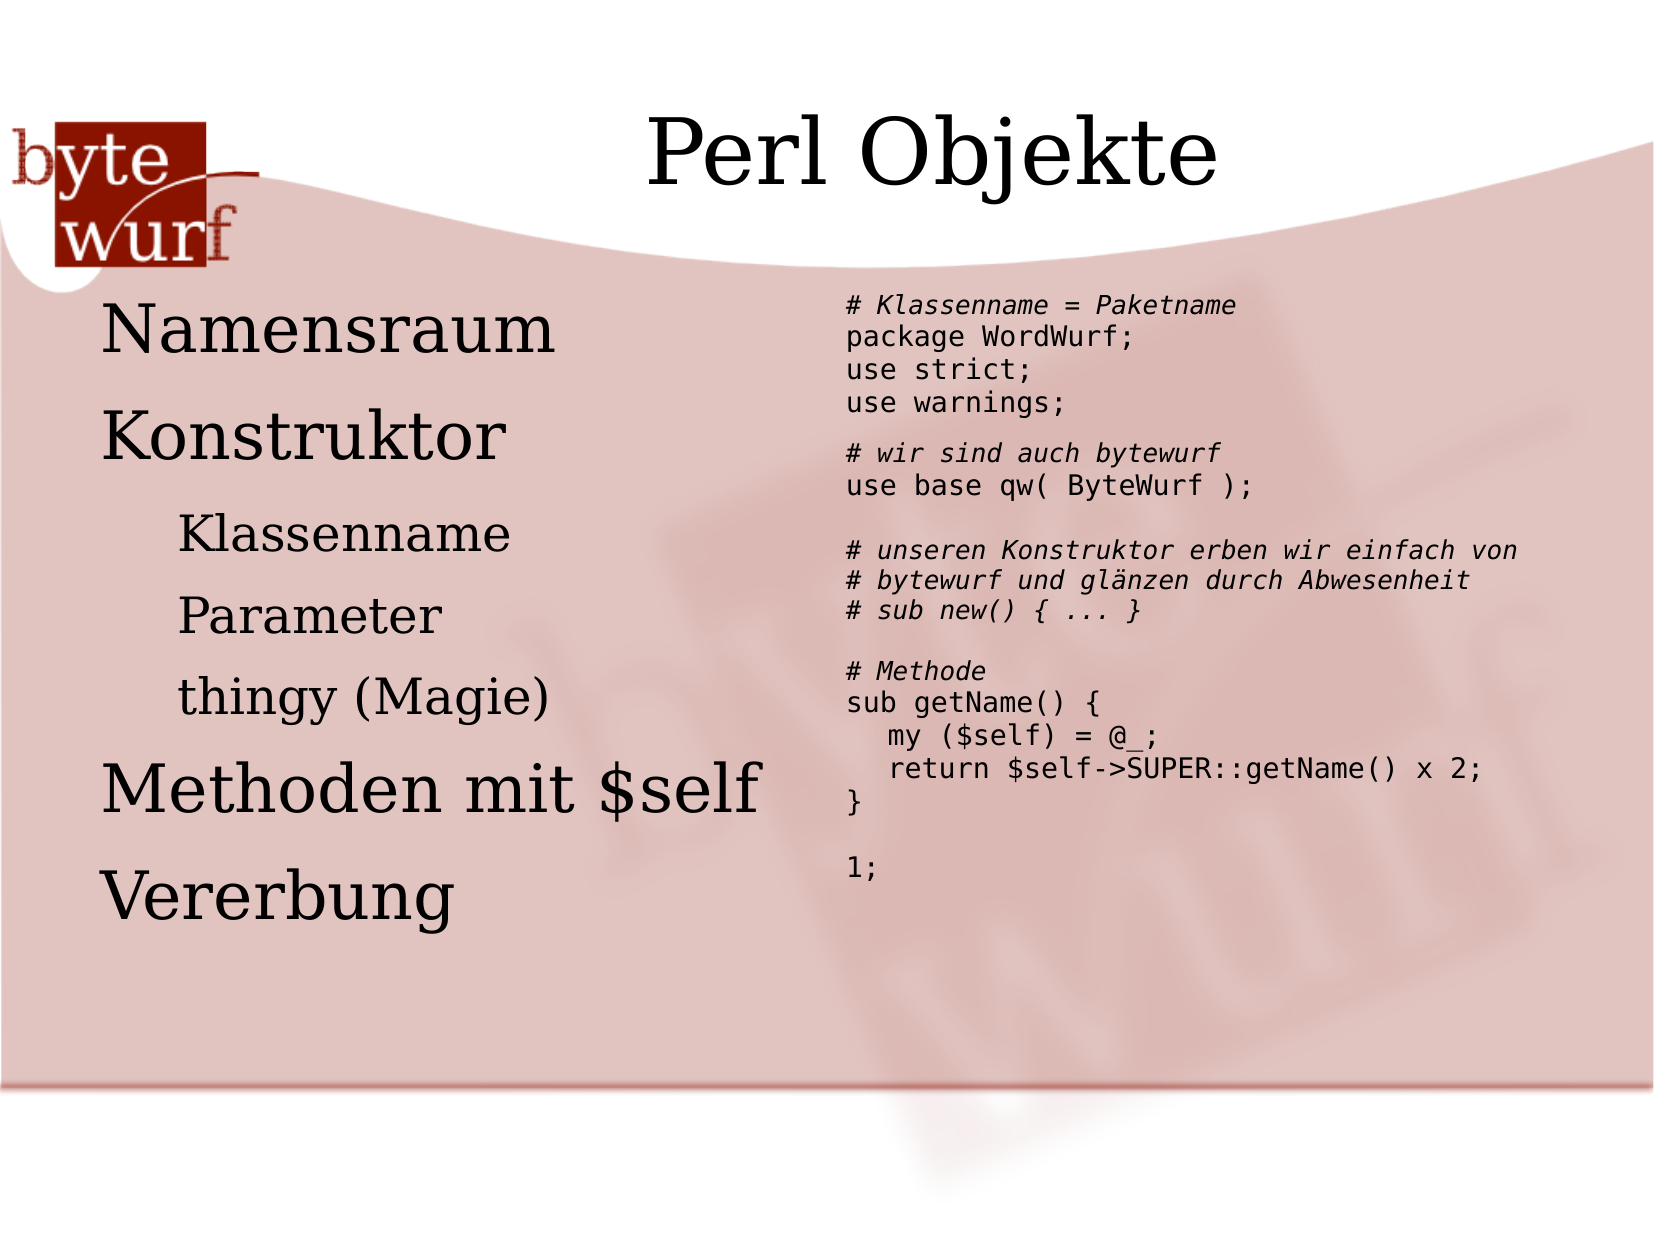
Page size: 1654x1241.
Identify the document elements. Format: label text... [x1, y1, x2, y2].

list Namensraum Konstruktor Klassenname Parameter thingy (Magie) Methoden mit $self Vererbung [82, 290, 809, 1078]
title Perl Objekte [295, 56, 1571, 250]
chart [845, 290, 1572, 1093]
picture [0, 33, 1654, 1203]
